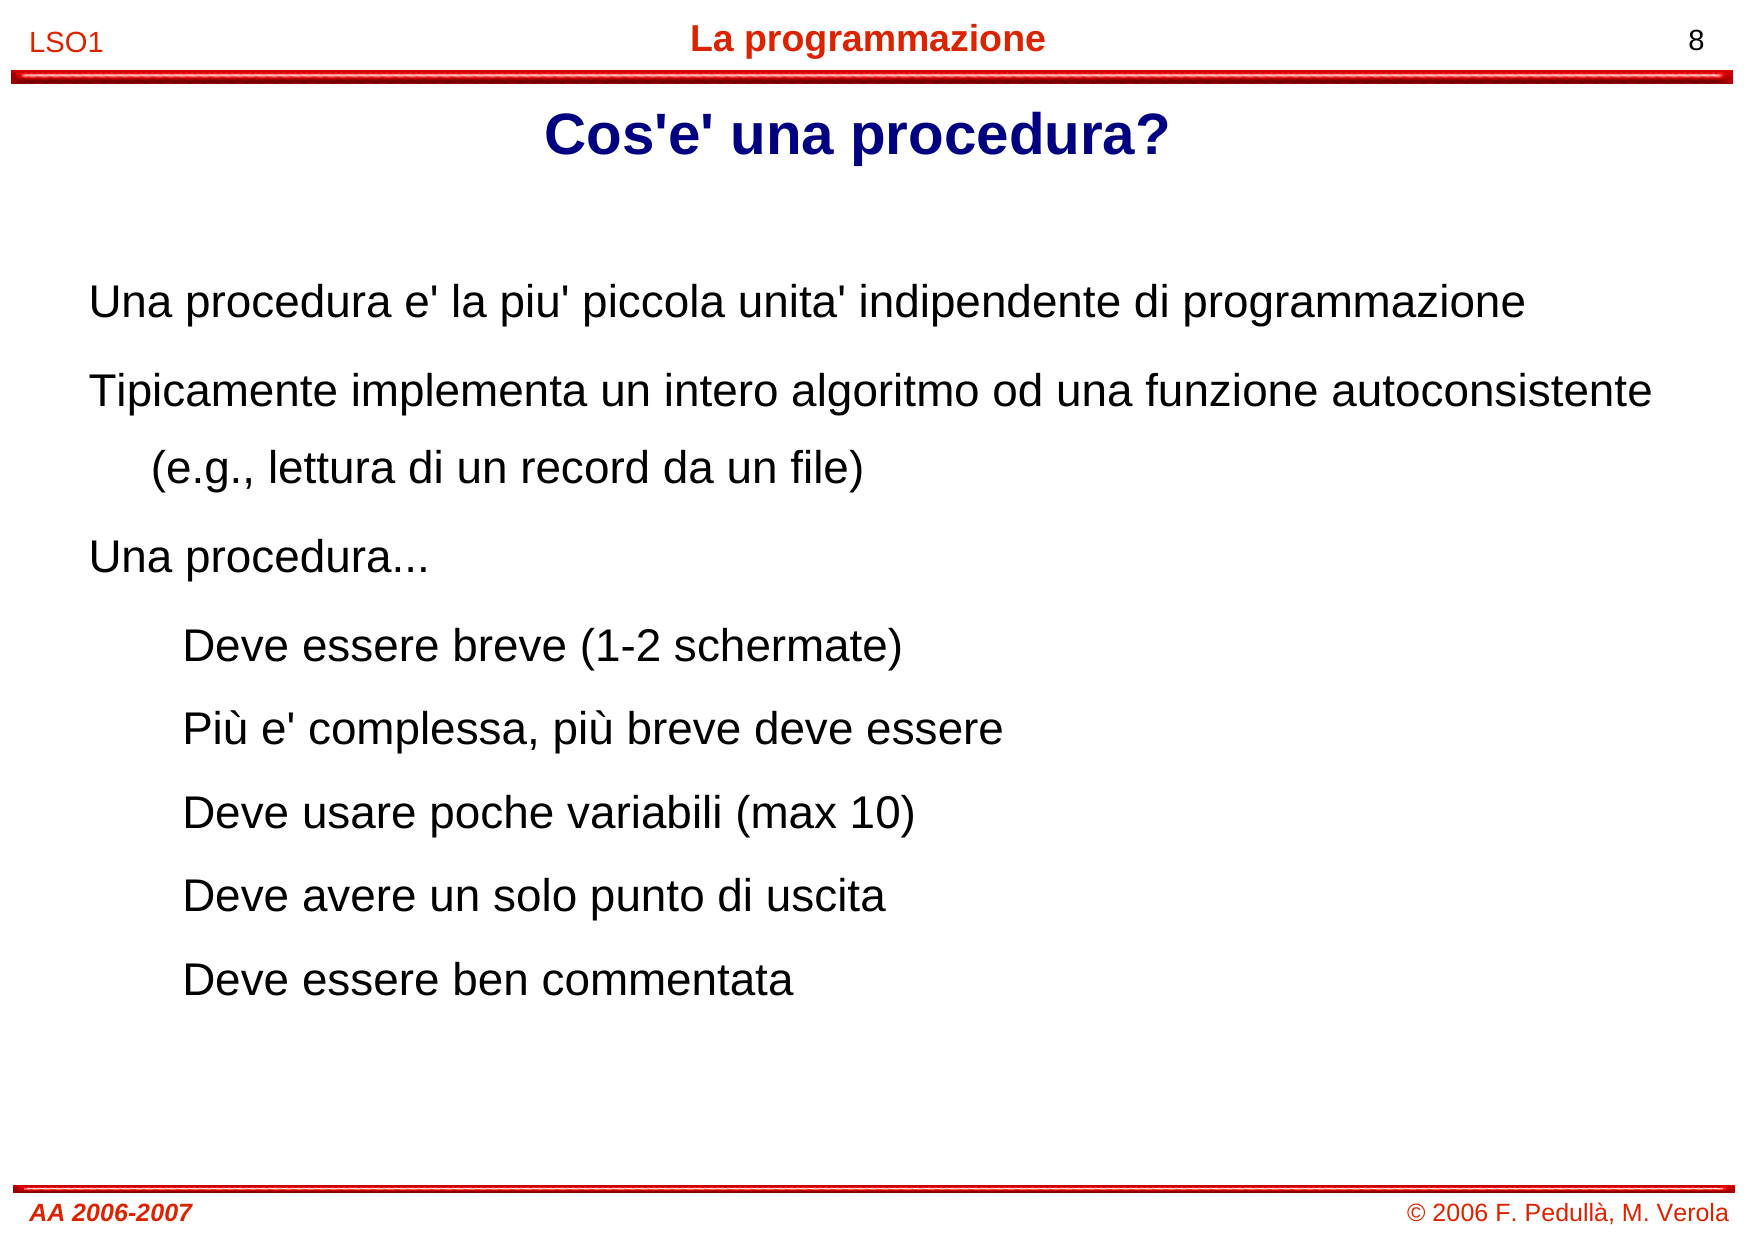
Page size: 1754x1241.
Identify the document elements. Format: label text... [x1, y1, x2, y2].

list Una procedura e' la piu' piccola unita' indipendente di programmazione Tipicamente implementa un intero algoritmo od una funzione autoconsistente (e.g., lettura di un record da un file) Una procedura... Deve essere breve (1-2 schermate) Più e' complessa, più breve deve essere Deve usare poche variabili (max 10) Deve avere un solo punto di uscita Deve essere ben commentata [88, 250, 1671, 1106]
picture [13, 1185, 1735, 1193]
picture [11, 70, 1733, 84]
text_box Cos'e' una procedura? [386, 98, 1330, 187]
